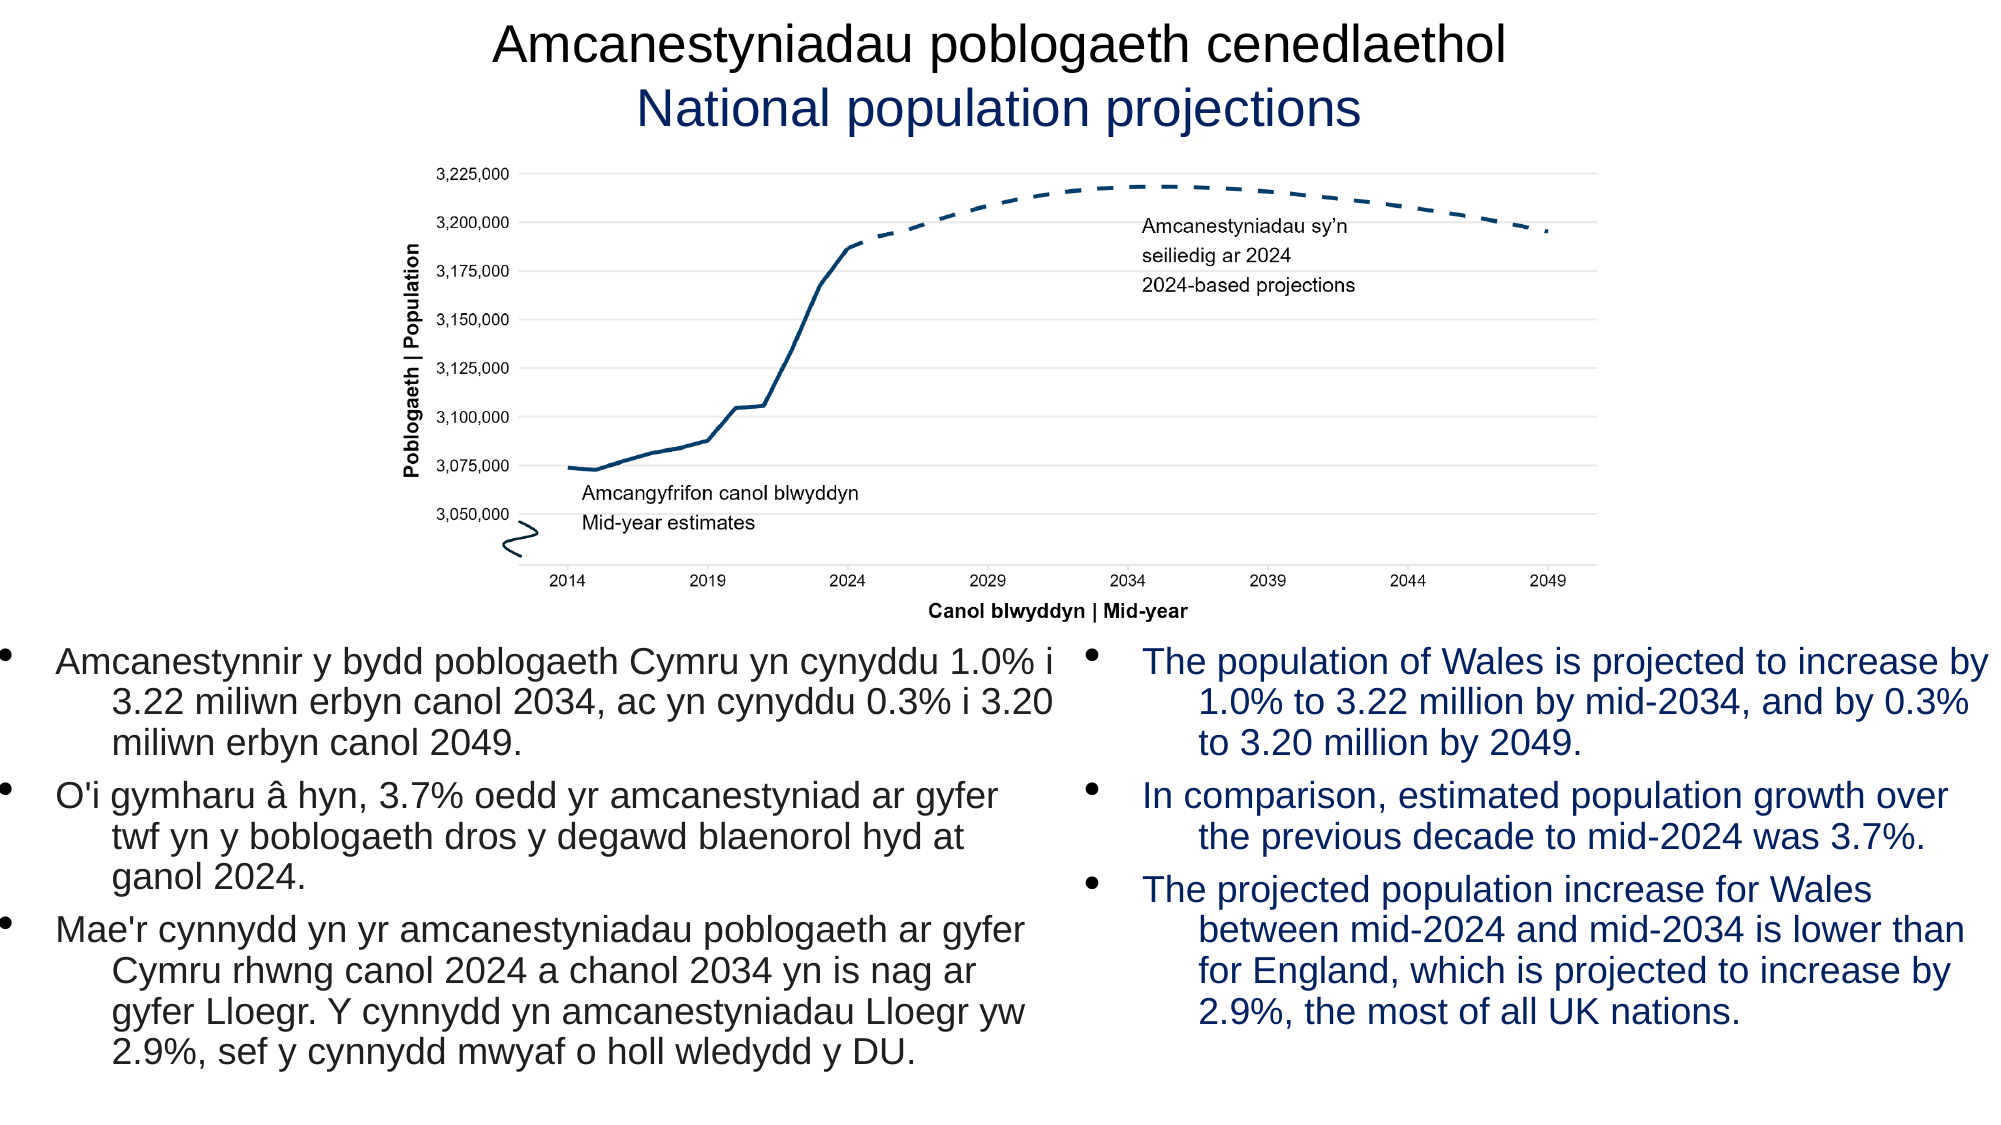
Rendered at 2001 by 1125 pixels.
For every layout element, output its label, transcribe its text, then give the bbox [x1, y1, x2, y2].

text_box Amcanestynnir y bydd poblogaeth Cymru yn cynyddu 1.0% i 3.22 miliwn erbyn canol 2034, ac yn cynyddu 0.3% i 3.20 miliwn erbyn canol 2049. O'i gymharu â hyn, 3.7% oedd yr amcanestyniad ar gyfer twf yn y boblogaeth dros y degawd blaenorol hyd at ganol 2024. Mae'r cynnydd yn yr amcanestyniadau poblogaeth ar gyfer Cymru rhwng canol 2024 a chanol 2034 yn is nag ar gyfer Lloegr. Y cynnydd yn amcanestyniadau Lloegr yw 2.9%, sef y cynnydd mwyaf o holl wledydd y DU. [0, 633, 1071, 1125]
title Amcanestyniadau poblogaeth cenedlaethol National population projections [324, 0, 1675, 145]
list The population of Wales is projected to increase by 1.0% to 3.22 million by mid-2034, and by 0.3% to 3.20 million by 2049. In comparison, estimated population growth over the previous decade to mid-2024 was 3.7%. The projected population increase for Wales between mid-2024 and mid-2034 is lower than for England, which is projected to increase by 2.9%, the most of all UK nations. [1071, 633, 2000, 1125]
picture [393, 146, 1607, 632]
